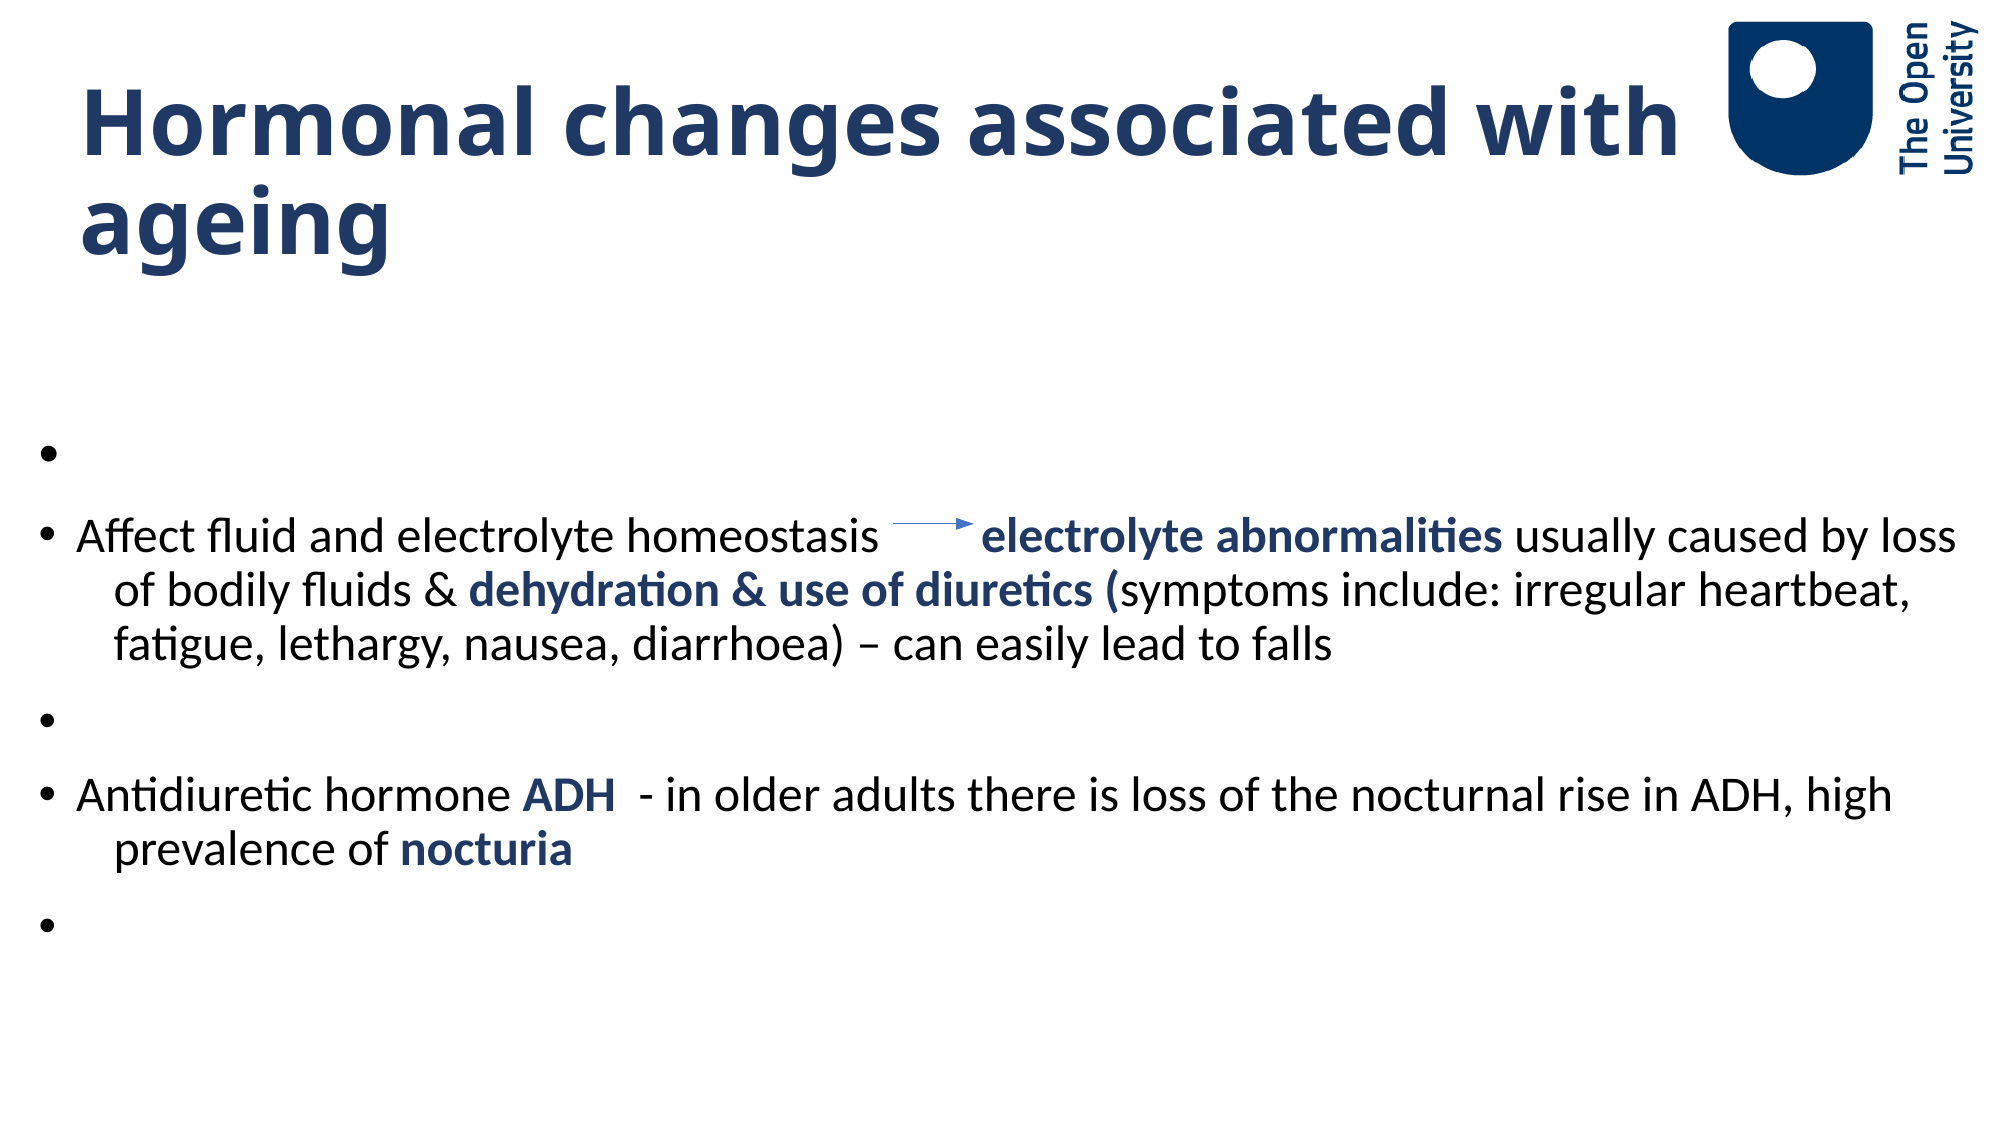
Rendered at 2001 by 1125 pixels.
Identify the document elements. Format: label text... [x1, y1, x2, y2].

title Hormonal changes associated with ageing [64, 66, 1790, 284]
list Affect fluid and electrolyte homeostasis electrolyte abnormalities usually caused by loss of bodily fluids & dehydration & use of diuretics (symptoms include: irregular heartbeat, fatigue, lethargy, nausea, diarrhoea) – can easily lead to falls Antidiuretic hormone ADH - in older adults there is loss of the nocturnal rise in ADH, high prevalence of nocturia [23, 411, 1981, 1125]
picture [1727, 18, 1981, 177]
